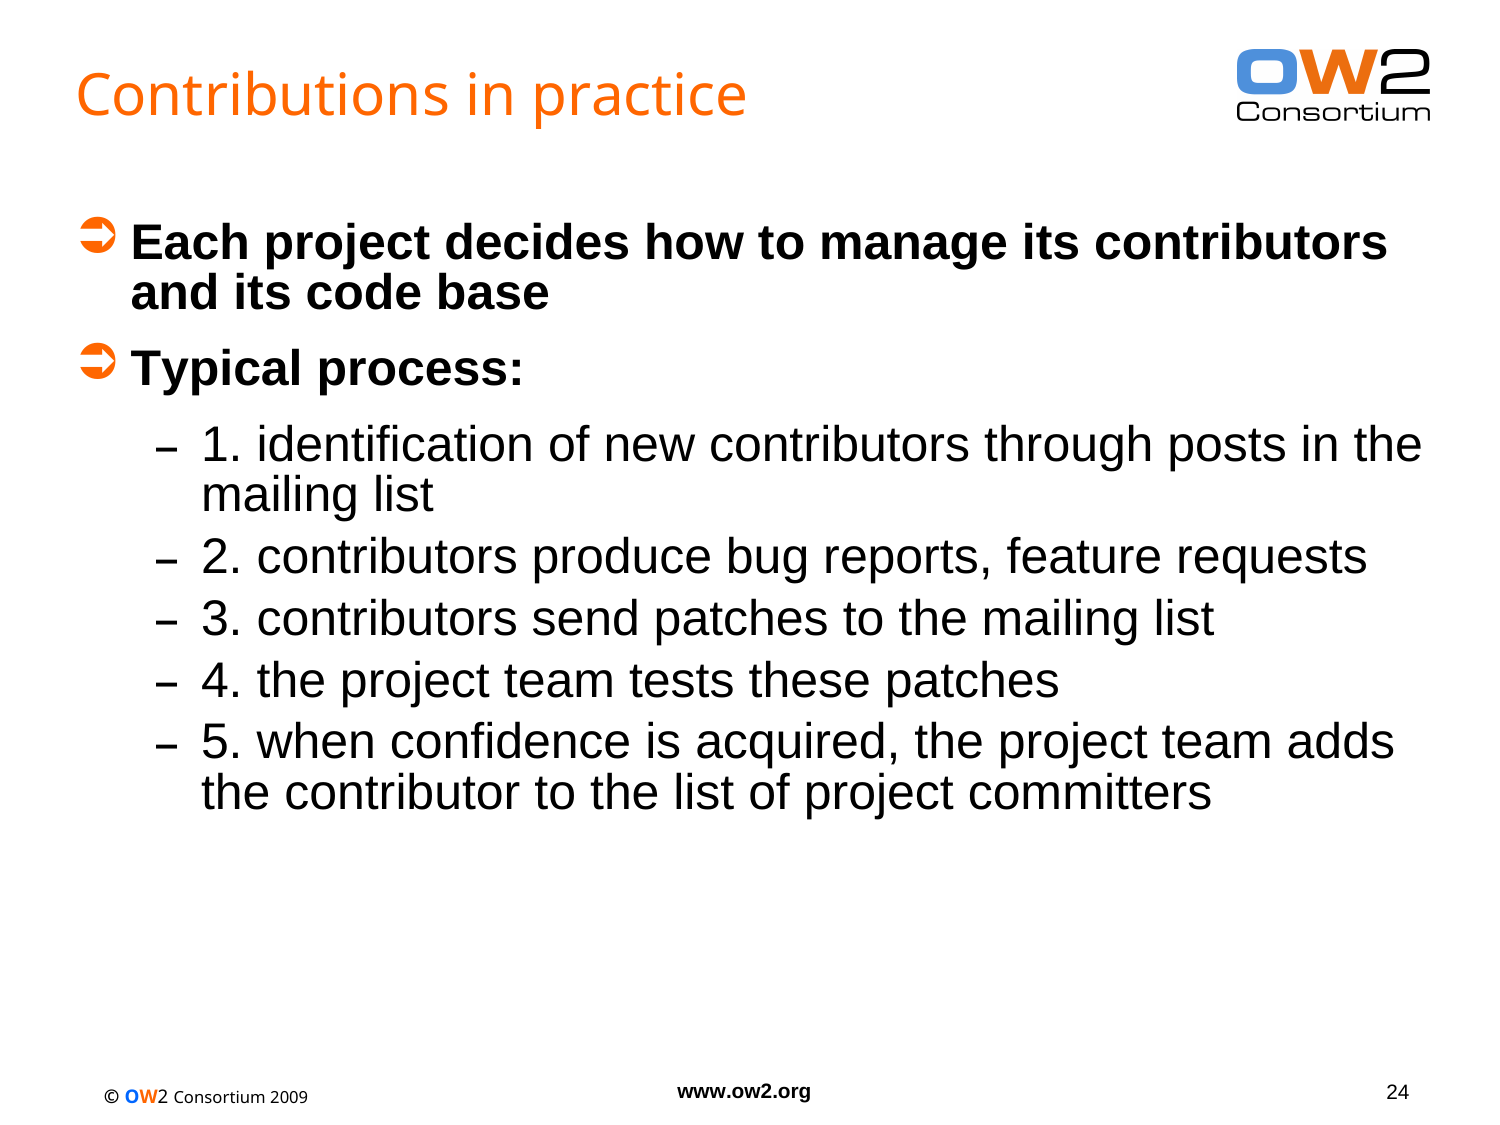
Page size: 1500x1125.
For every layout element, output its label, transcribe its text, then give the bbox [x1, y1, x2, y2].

list Each project decides how to manage its contributors and its code base Typical process: 1. identification of new contributors through posts in the mailing list 2. contributors produce bug reports, feature requests 3. contributors send patches to the mailing list 4. the project team tests these patches 5. when confidence is acquired, the project team adds the contributor to the list of project committers [74, 219, 1425, 962]
title Contributions in practice [75, 45, 1175, 215]
